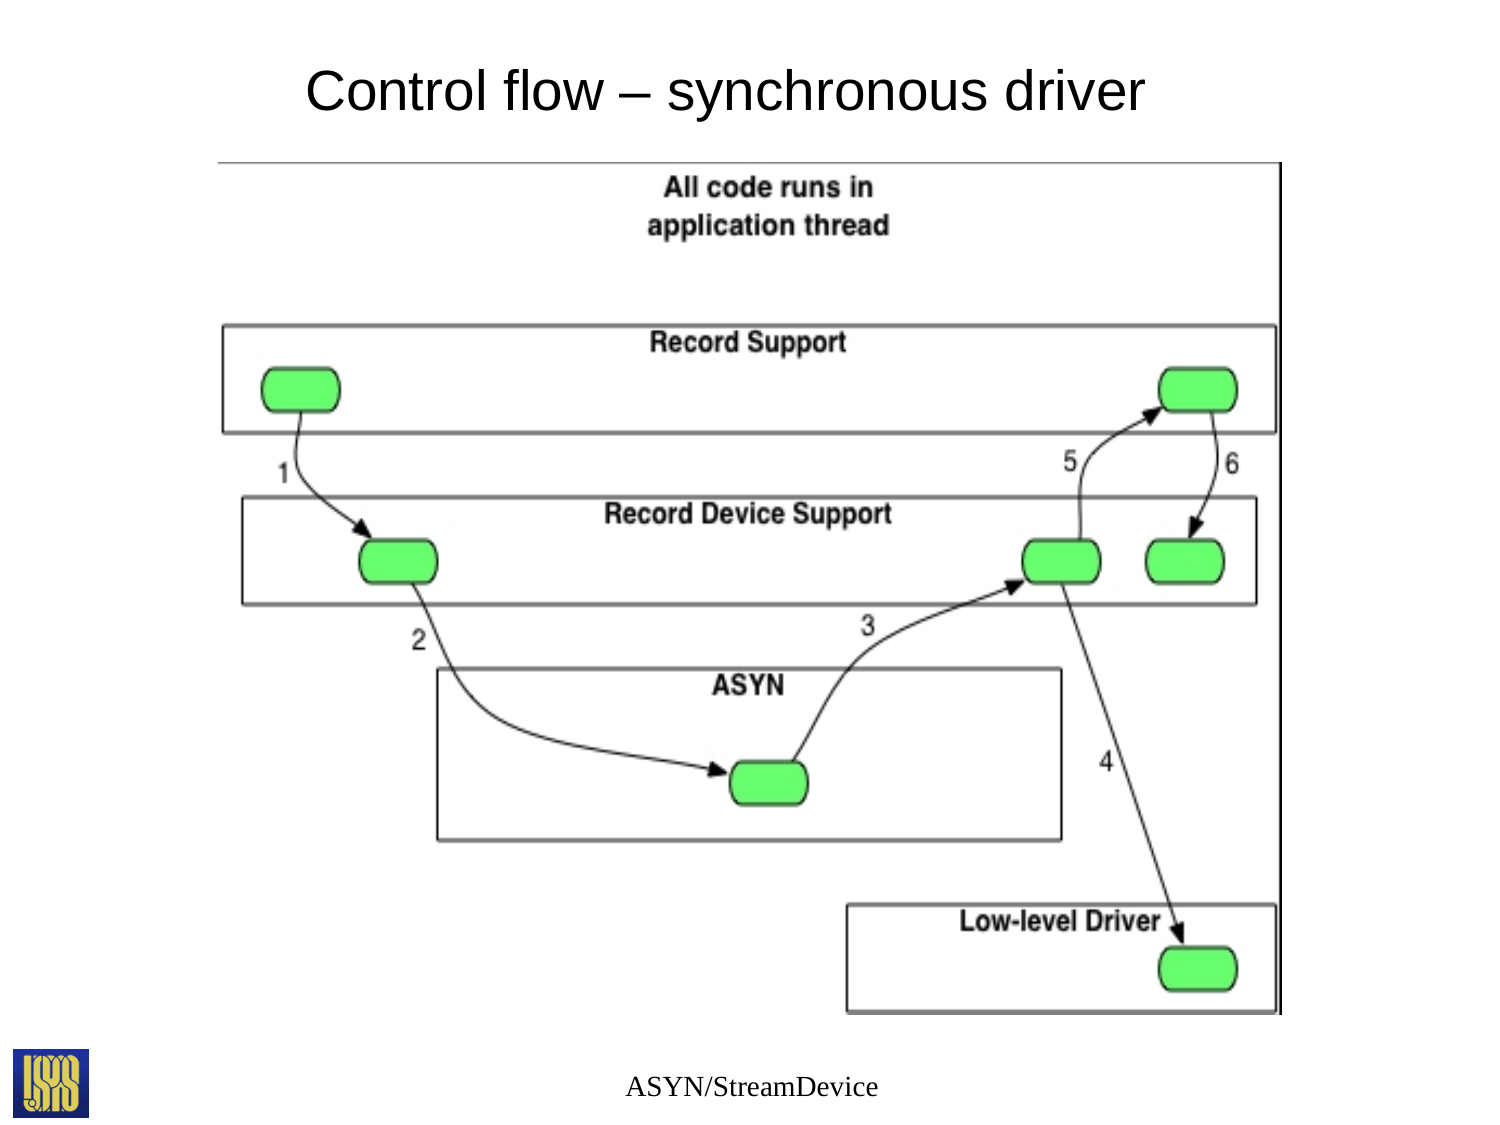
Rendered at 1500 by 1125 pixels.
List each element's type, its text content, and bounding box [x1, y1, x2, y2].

title Control flow – synchronous driver [55, 54, 1361, 130]
picture [13, 1049, 89, 1118]
picture [218, 162, 1282, 1015]
